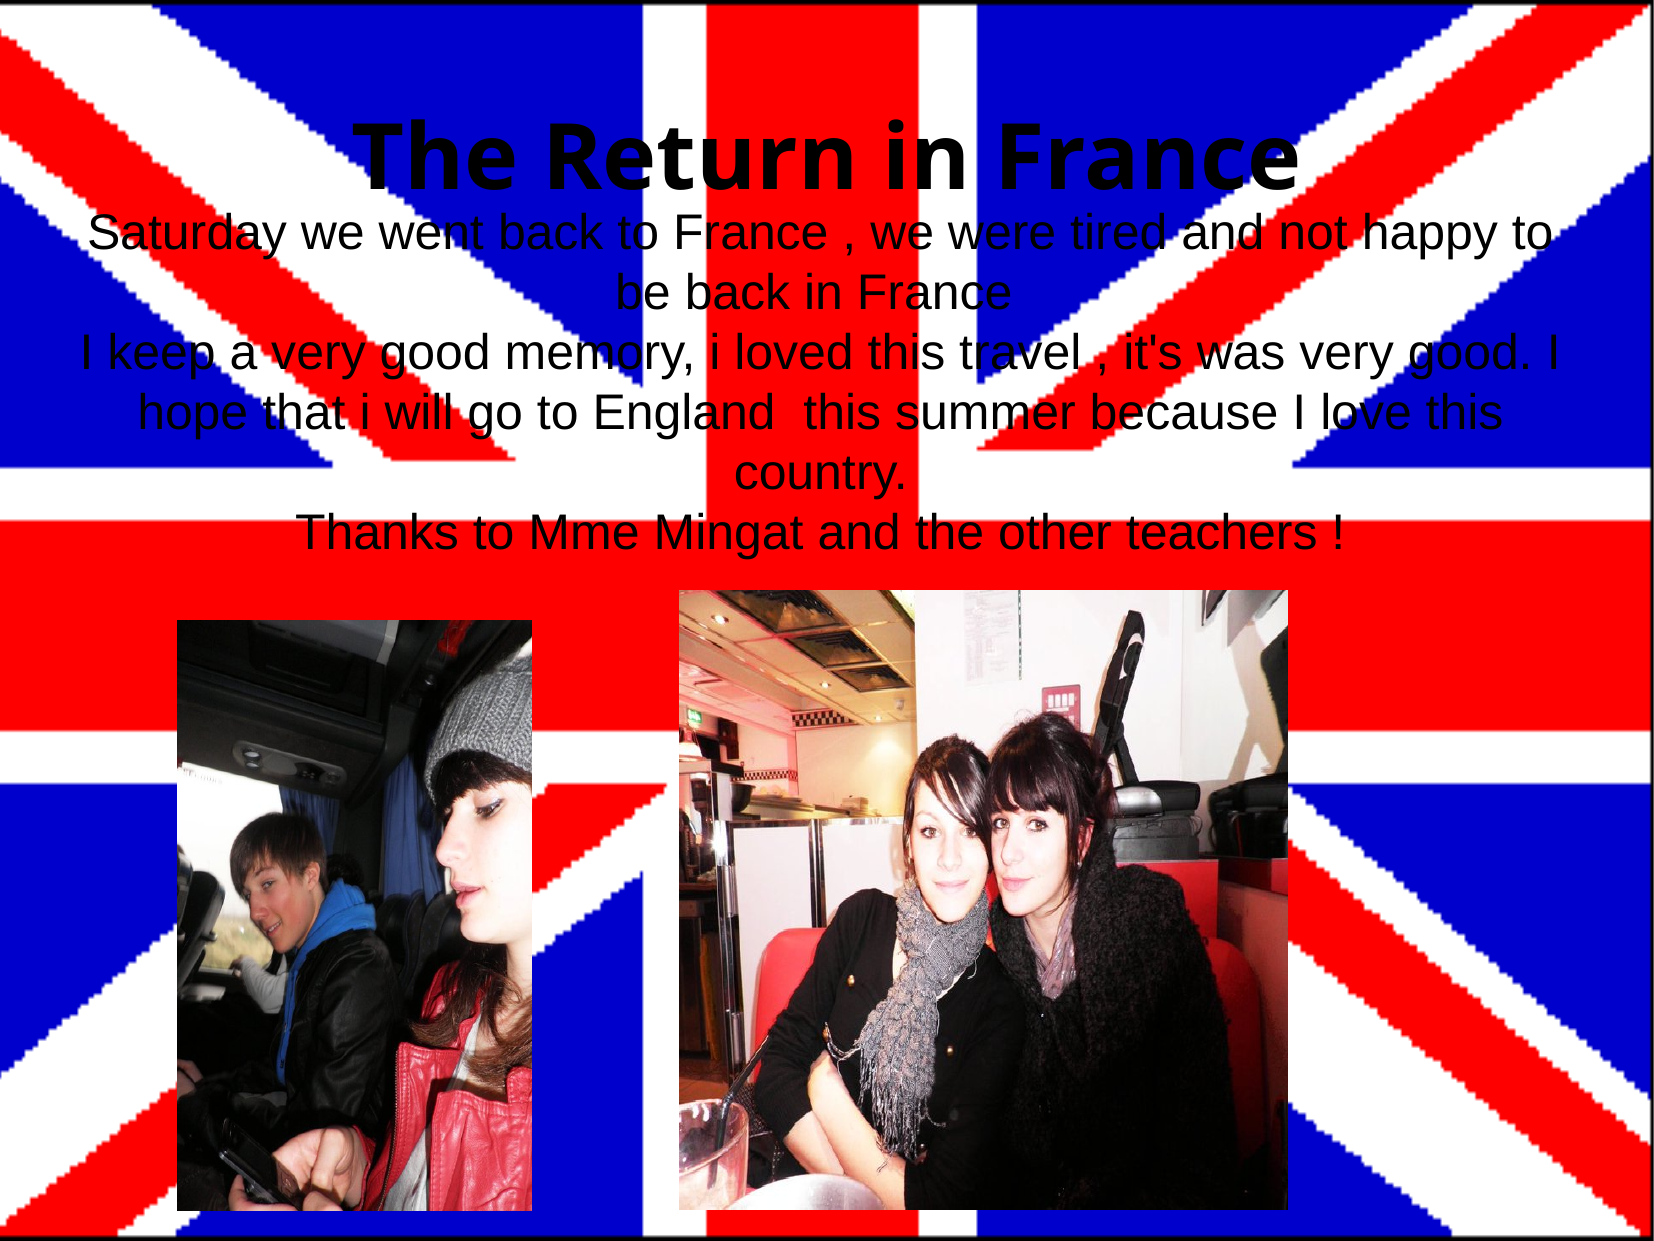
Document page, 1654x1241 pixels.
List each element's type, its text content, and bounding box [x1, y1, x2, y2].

picture [0, 0, 1654, 1241]
subtitle Saturday we went back to France , we were tired and not happy to be back in France I keep a very good memory, i loved this travel , it's was very good. I hope that i will go to England this summer because I love this country. Thanks to Mme Mingat and the other teachers ! [76, 0, 1565, 789]
title The Return in France [1565, 49, 1571, 257]
